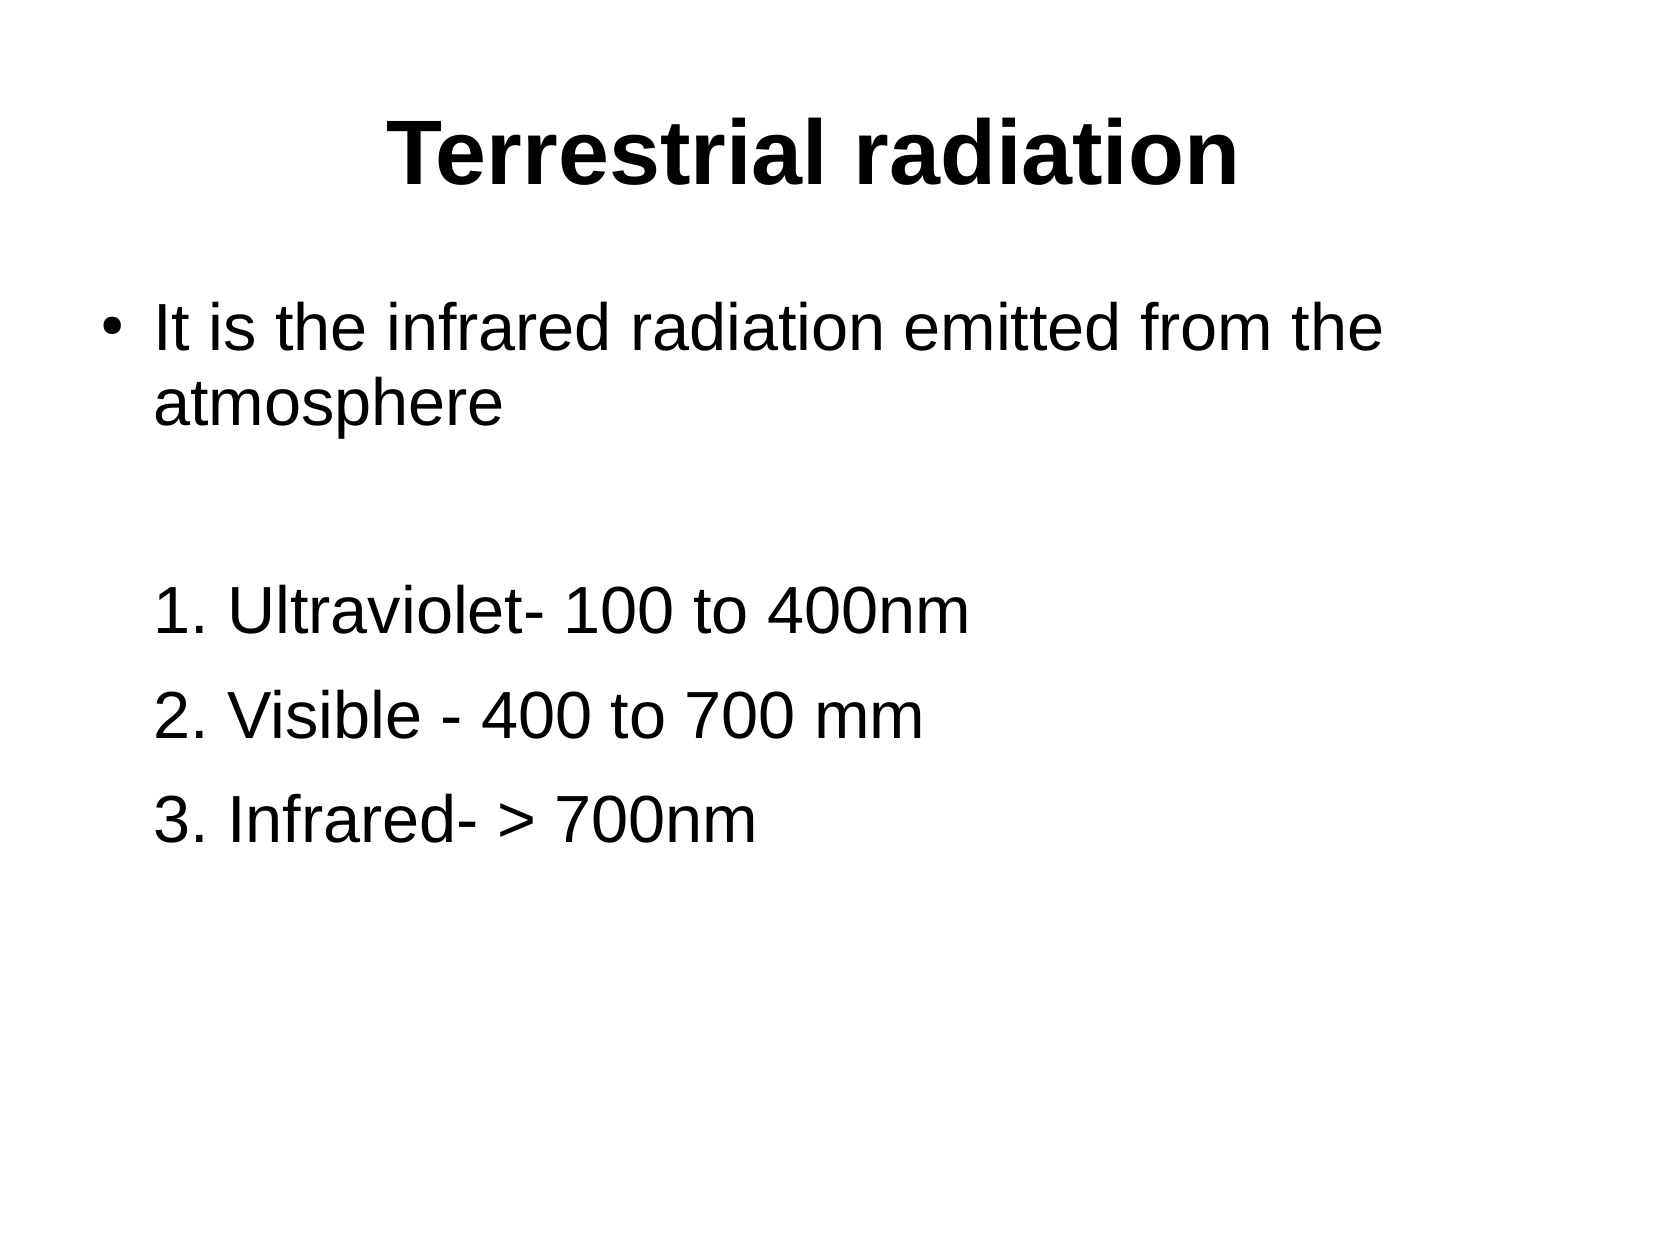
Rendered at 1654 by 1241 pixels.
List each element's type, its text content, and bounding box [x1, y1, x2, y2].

list It is the infrared radiation emitted from the atmosphere 1. Ultraviolet- 100 to 400nm 2. Visible - 400 to 700 mm 3. Infrared- > 700nm [82, 290, 1571, 1109]
title Terrestrial radiation [82, 49, 1571, 257]
